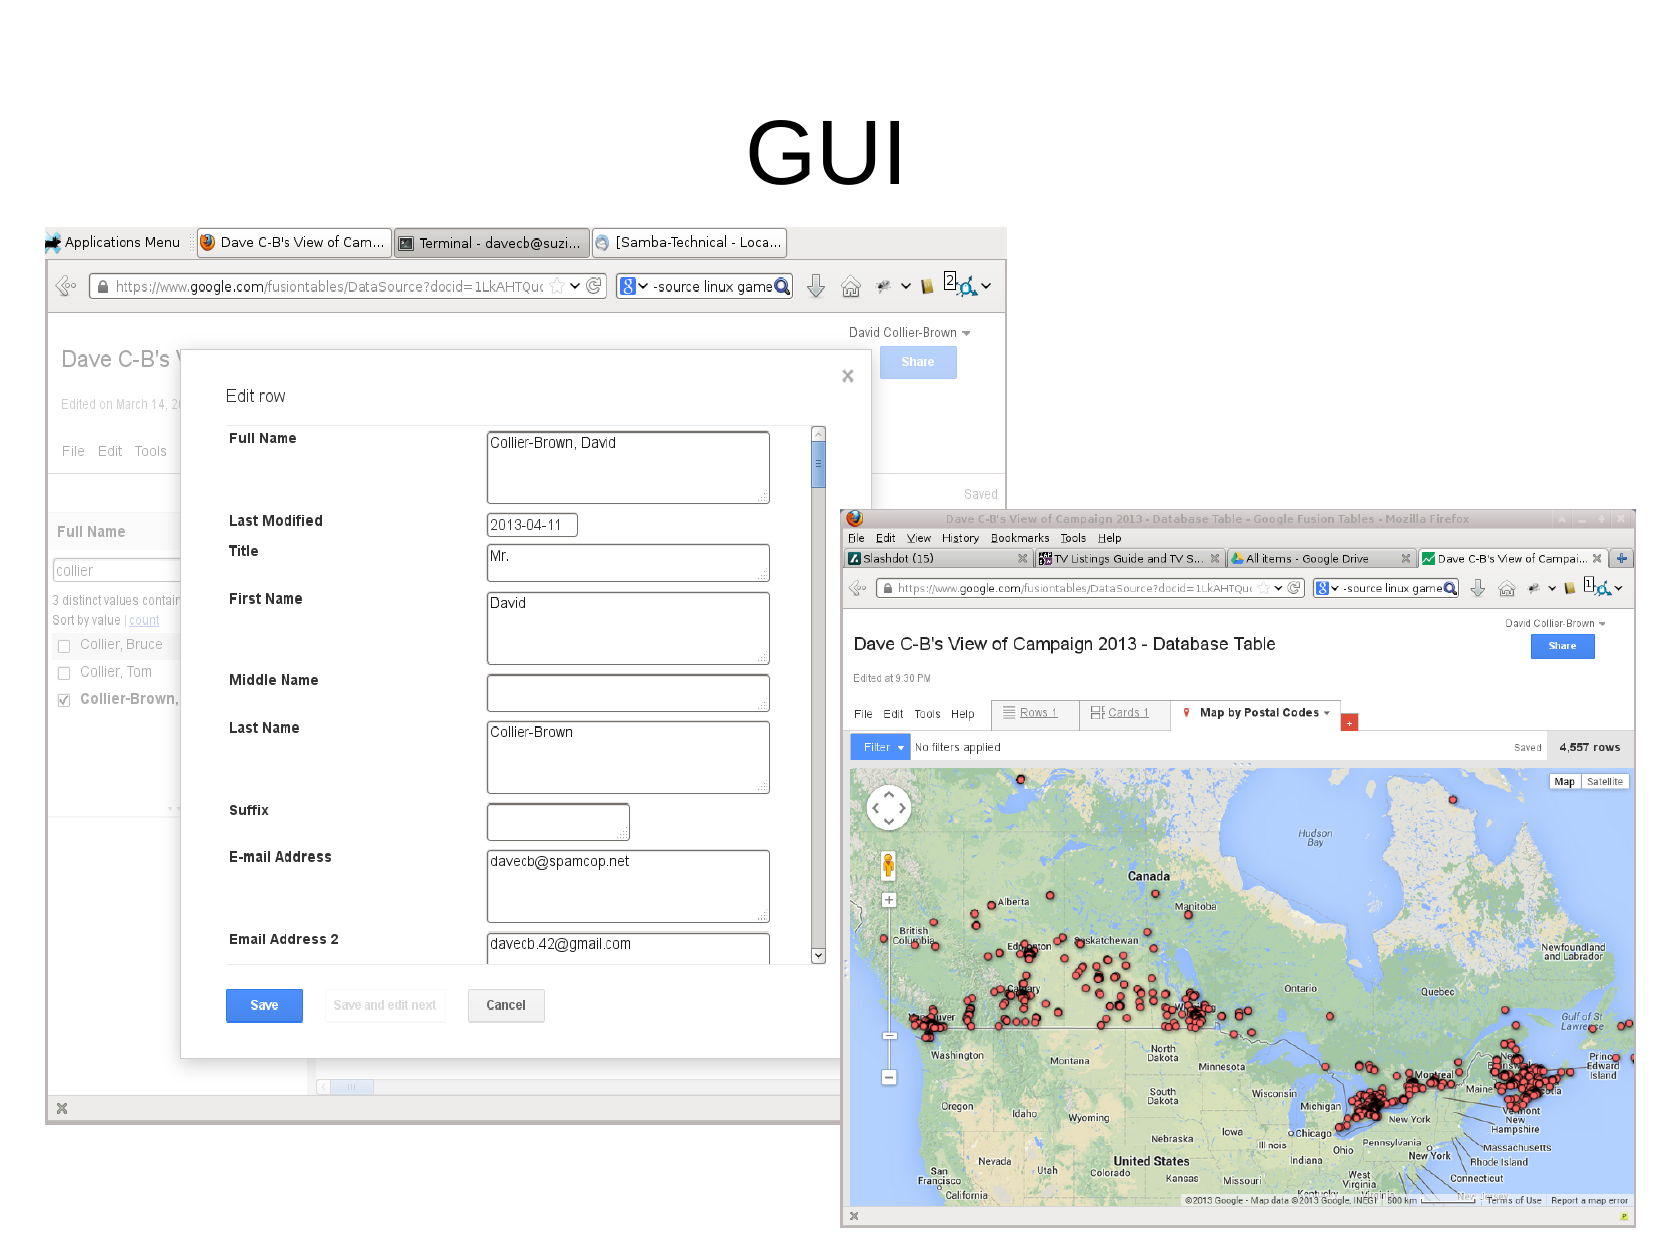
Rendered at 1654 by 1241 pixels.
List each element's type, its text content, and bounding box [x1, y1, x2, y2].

title GUI [82, 49, 1571, 257]
picture [45, 227, 1636, 1228]
